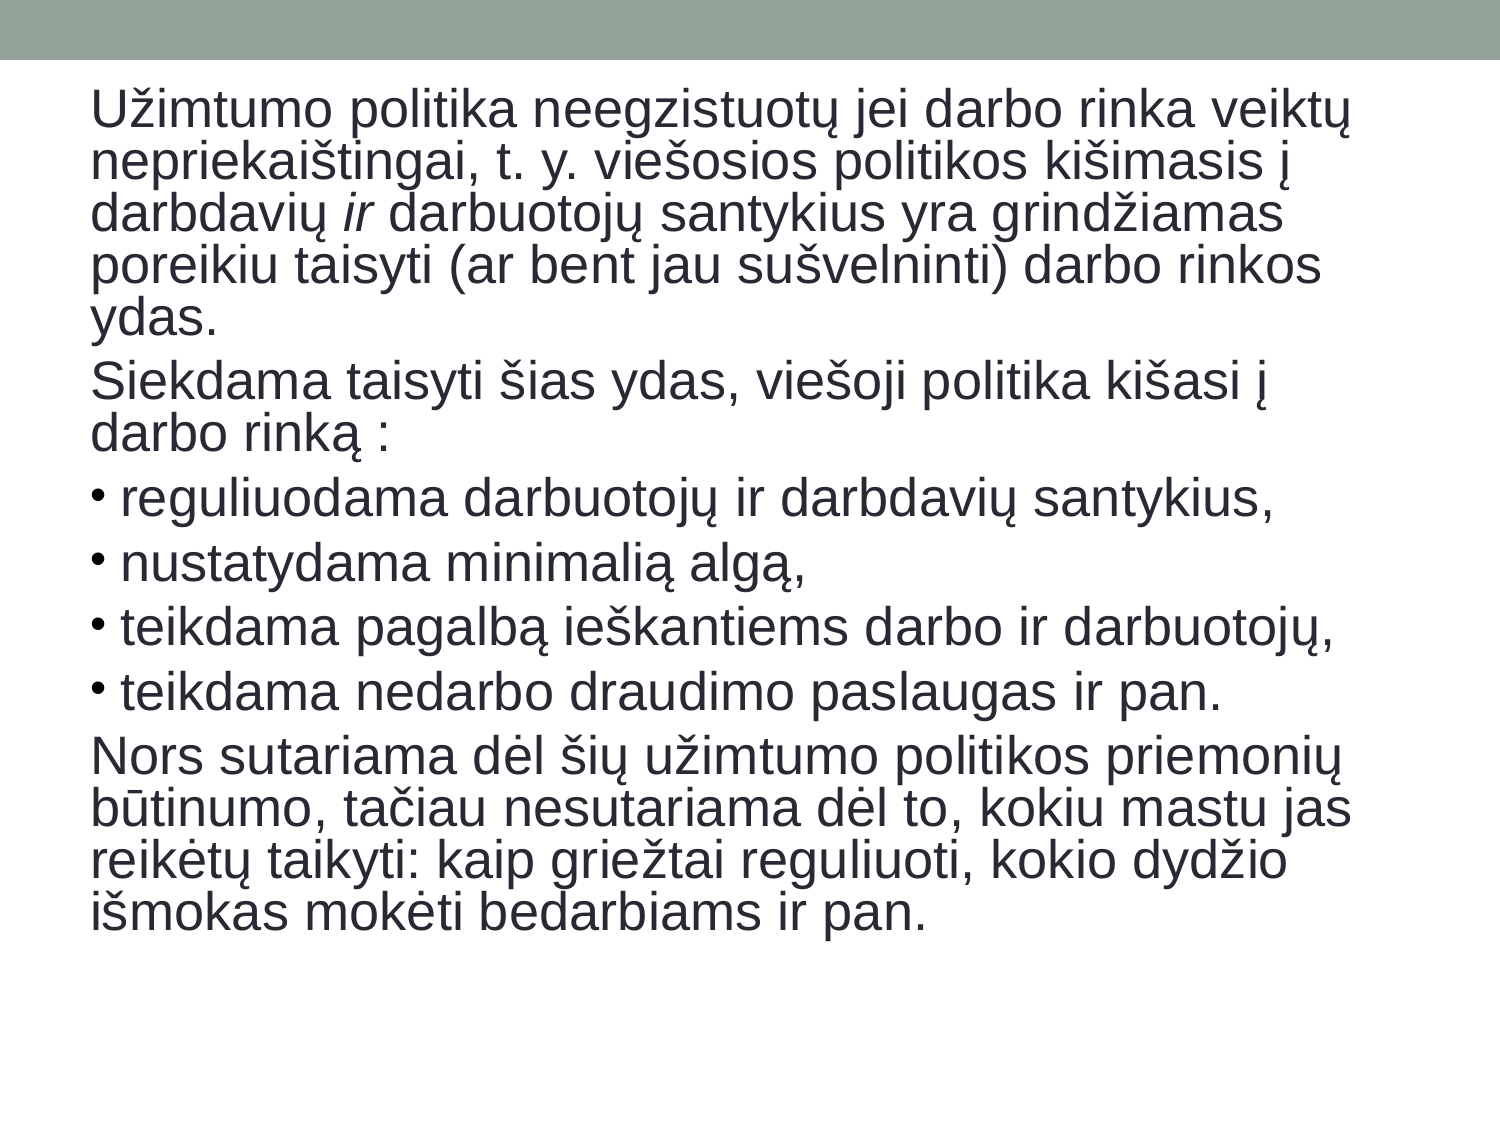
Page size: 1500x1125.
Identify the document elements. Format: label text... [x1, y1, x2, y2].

list Užimtumo politika neegzistuotų jei darbo rinka veiktų nepriekaištingai, t. y. viešosios politikos kišimasis į darbdavių ir darbuotojų santykius yra grindžiamas poreikiu taisyti (ar bent jau sušvelninti) darbo rinkos ydas. Siekdama taisyti šias ydas, viešoji politika kišasi į darbo rinką : reguliuodama darbuotojų ir darbdavių santykius, nustatydama minimalią algą, teikdama pagalbą ieškantiems darbo ir darbuotojų, teikdama nedarbo draudimo paslaugas ir pan. Nors sutariama dėl šių užimtumo politikos priemonių būtinumo, tačiau nesutariama dėl to, kokiu mastu jas reikėtų taikyti: kaip griežtai reguliuoti, kokio dydžio išmokas mokėti bedarbiams ir pan. [75, 78, 1426, 1005]
